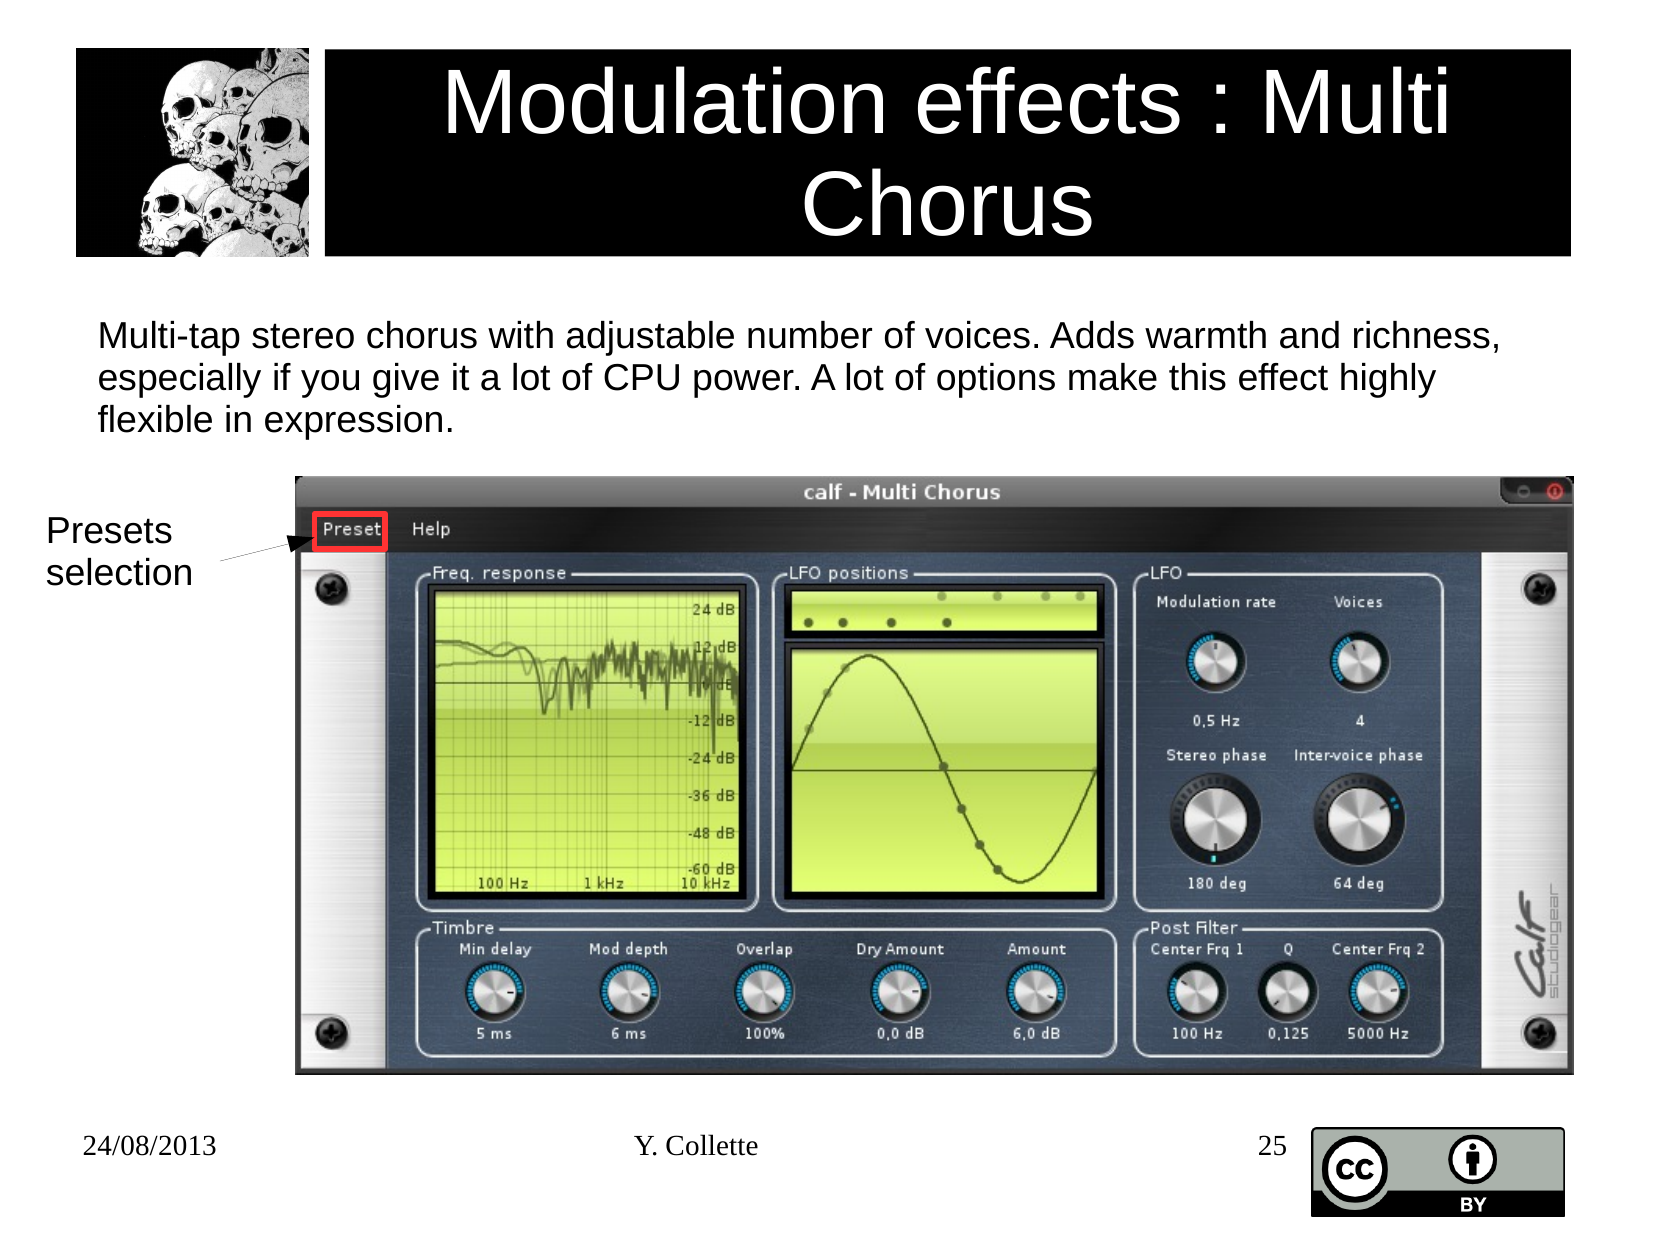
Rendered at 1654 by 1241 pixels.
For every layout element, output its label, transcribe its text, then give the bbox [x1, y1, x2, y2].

picture [317, 517, 382, 546]
text_box Presets selection [31, 502, 220, 601]
picture [76, 48, 309, 257]
picture [1311, 1127, 1565, 1217]
text_box Multi-tap stereo chorus with adjustable number of voices. Adds warmth and richness, especially if you give it a lot of CPU power. A lot of options make this effect highly flexible in expression. [82, 307, 1571, 448]
picture [295, 476, 1574, 1075]
title Modulation effects : Multi Chorus [324, 49, 1571, 257]
